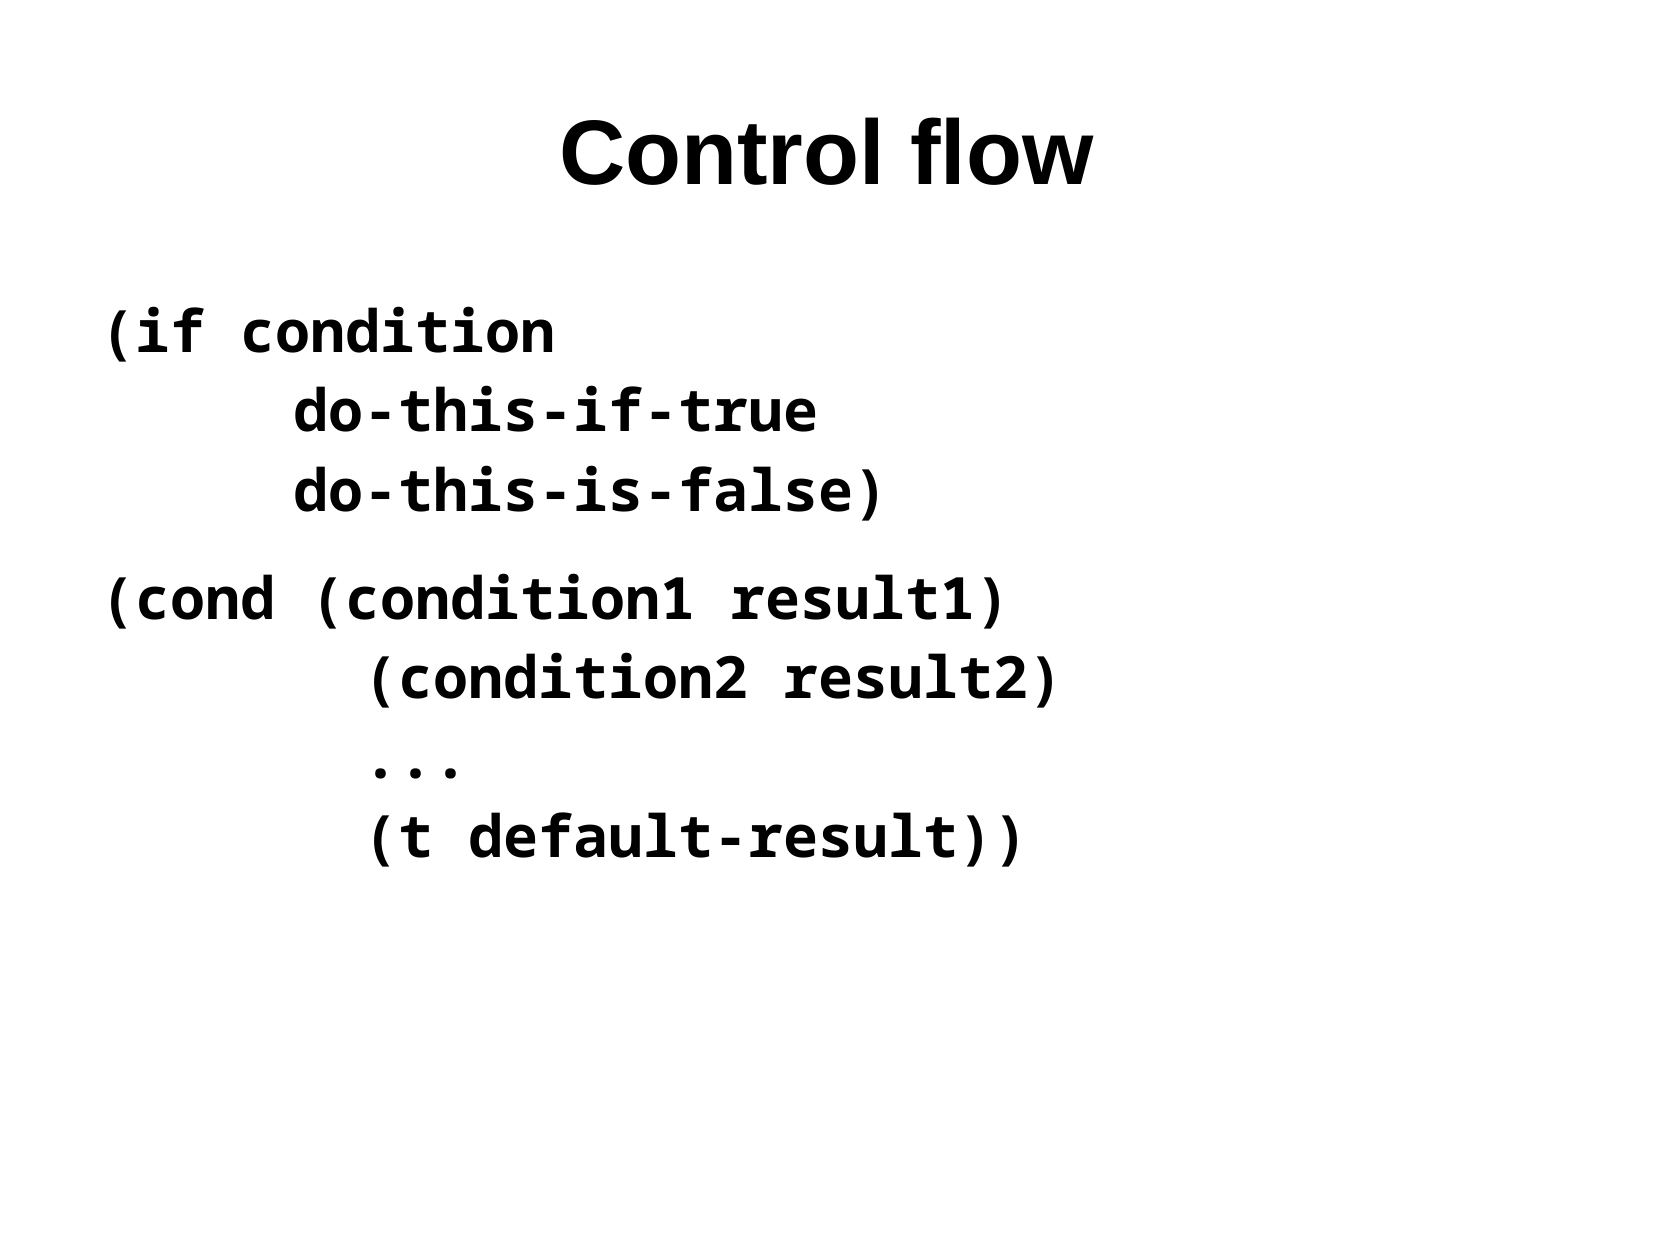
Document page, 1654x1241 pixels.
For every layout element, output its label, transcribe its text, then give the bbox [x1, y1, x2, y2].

list (if condition do-this-if-true do-this-is-false) (cond (condition1 result1) (condition2 result2) ... (t default-result)) [82, 290, 1571, 1094]
title Control flow [82, 56, 1571, 250]
